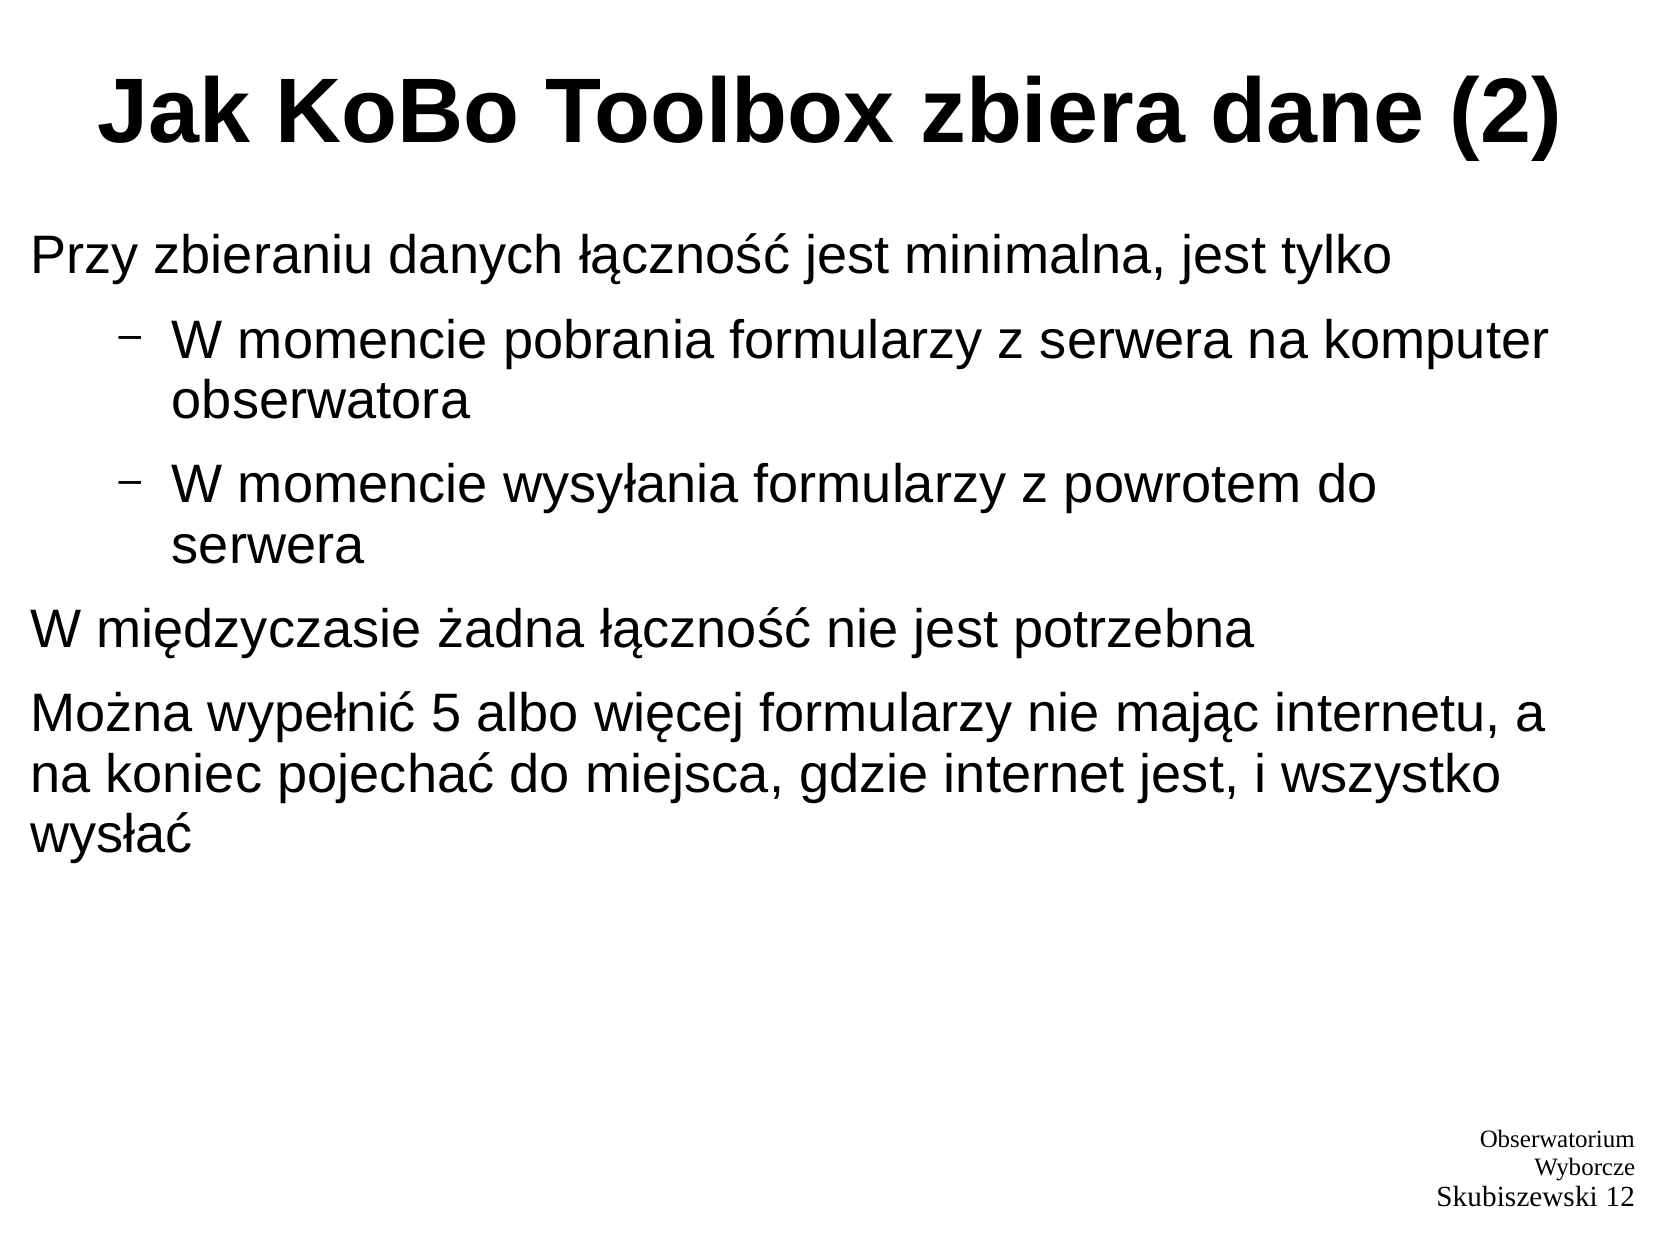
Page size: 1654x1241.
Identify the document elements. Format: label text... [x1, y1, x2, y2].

title Jak KoBo Toolbox zbiera dane (2) [86, 60, 1575, 225]
list Przy zbieraniu danych łączność jest minimalna, jest tylko W momencie pobrania formularzy z serwera na komputer obserwatora W momencie wysyłania formularzy z powrotem do serwera W międzyczasie żadna łączność nie jest potrzebna Można wypełnić 5 albo więcej formularzy nie mając internetu, a na koniec pojechać do miejsca, gdzie internet jest, i wszystko wysłać [30, 225, 1583, 916]
